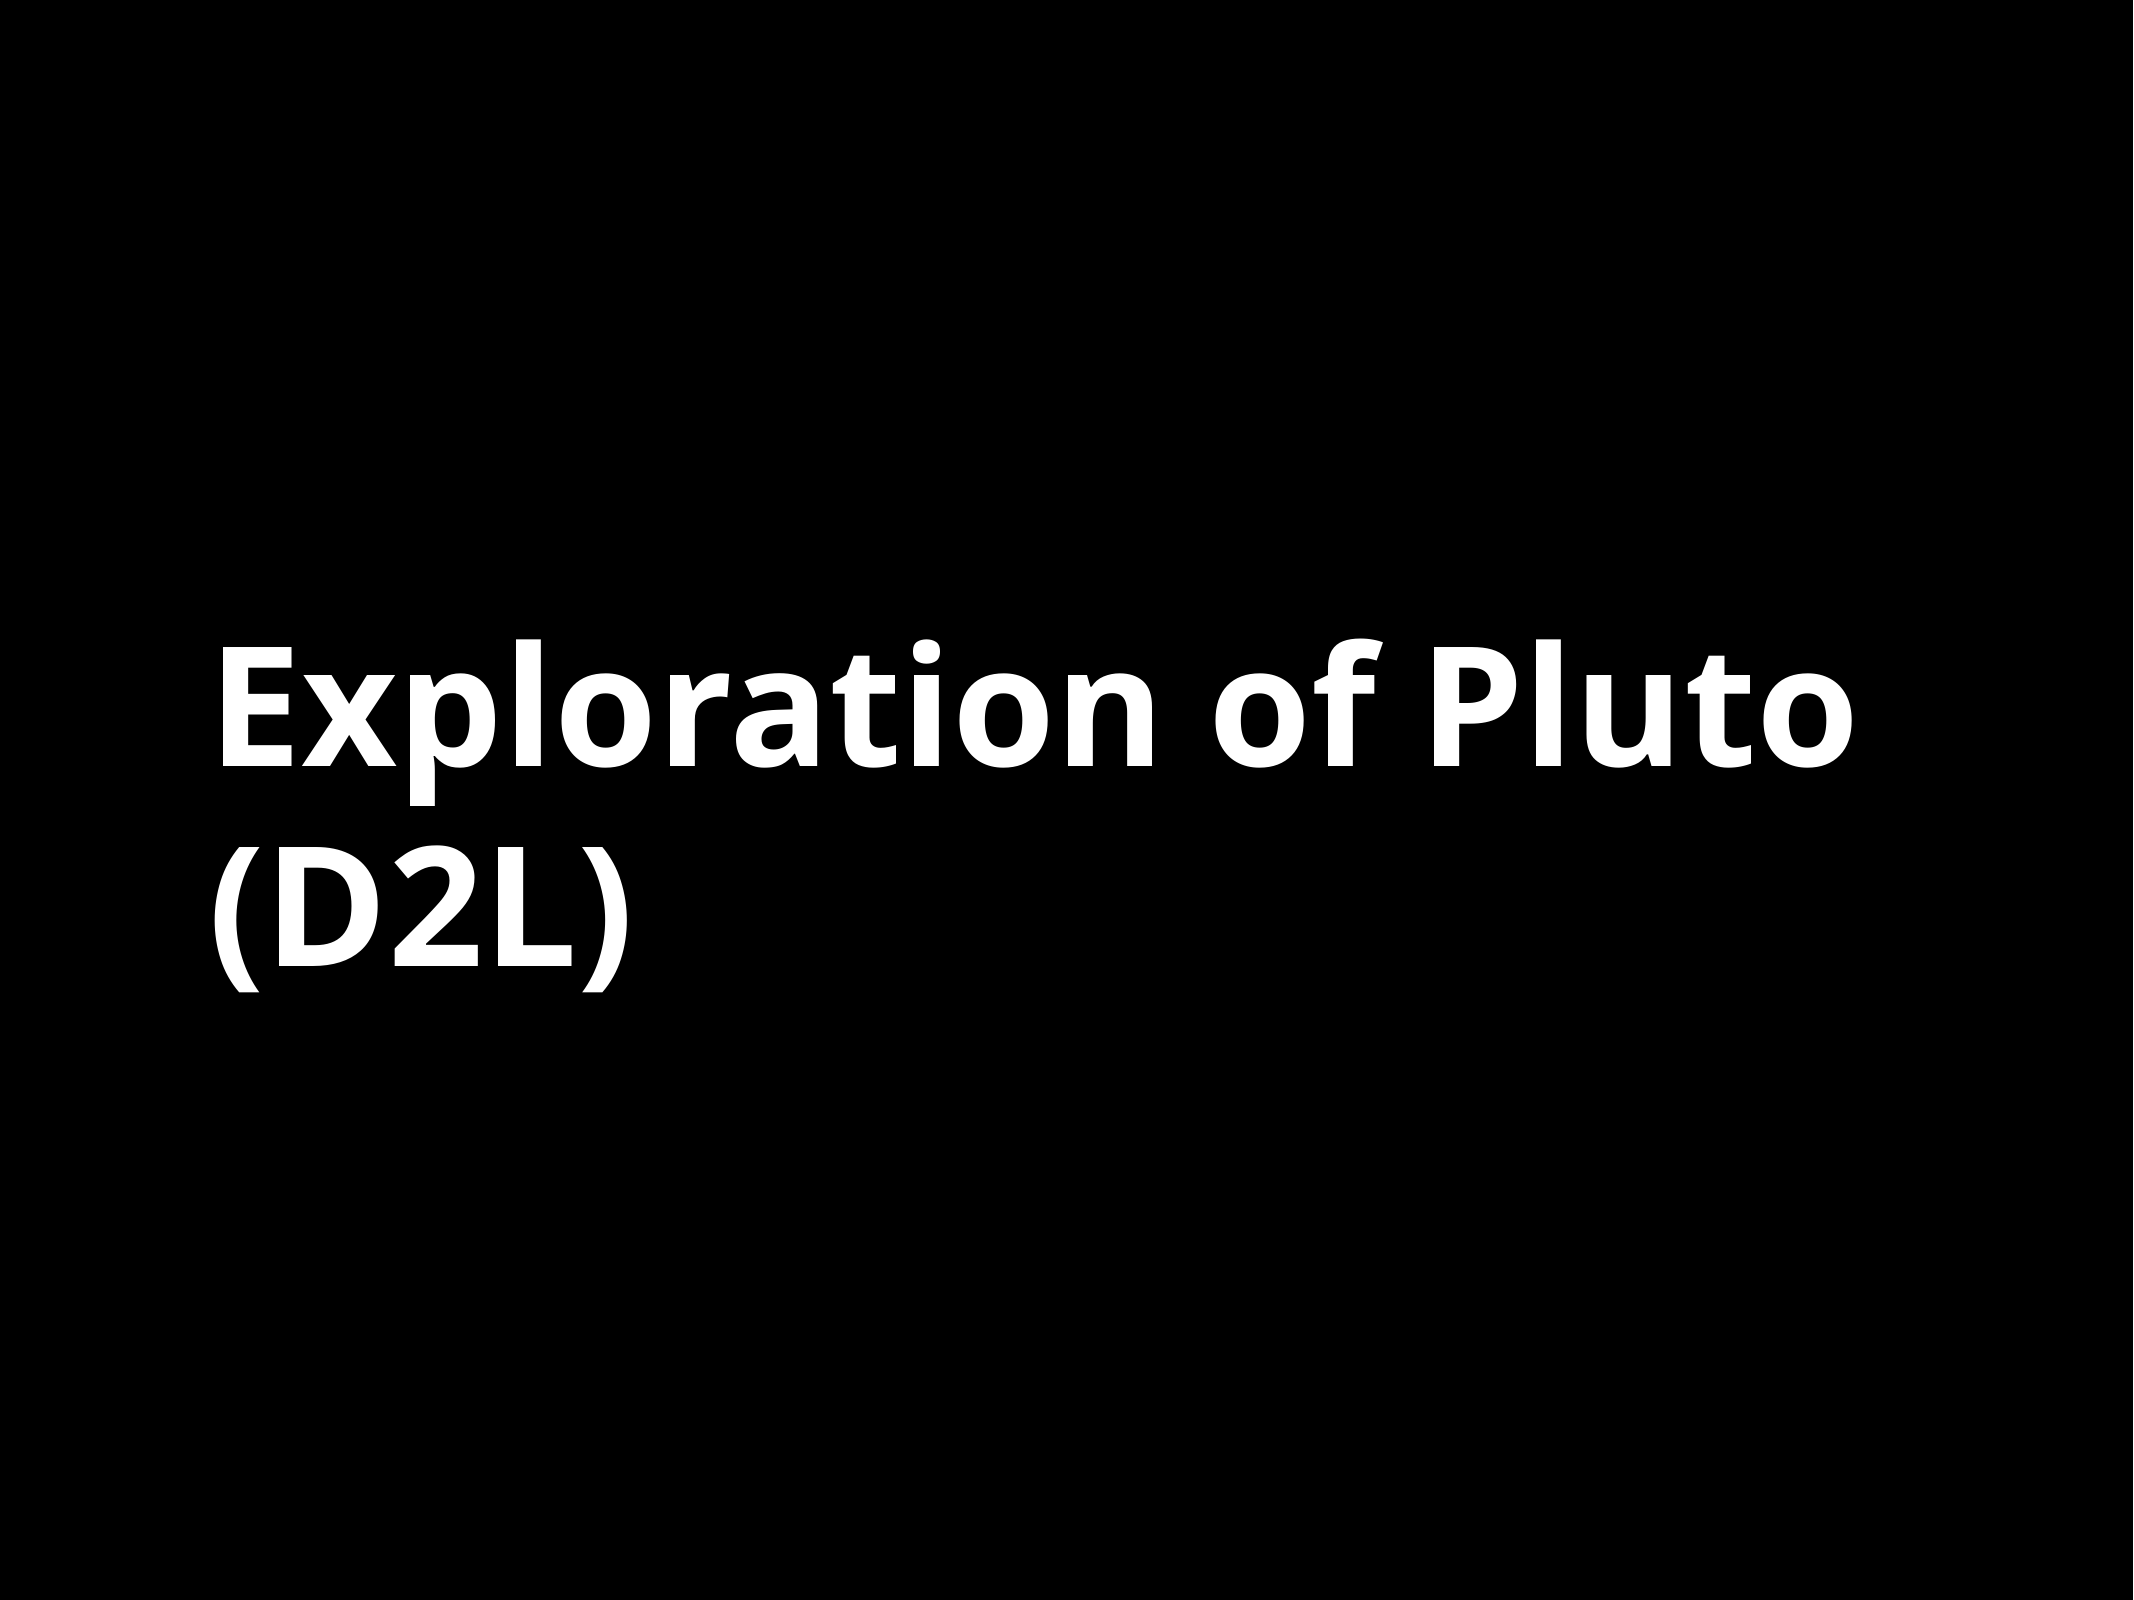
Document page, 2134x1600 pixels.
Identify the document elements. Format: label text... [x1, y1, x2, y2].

title Exploration of Pluto (D2L) [208, 529, 1925, 1071]
